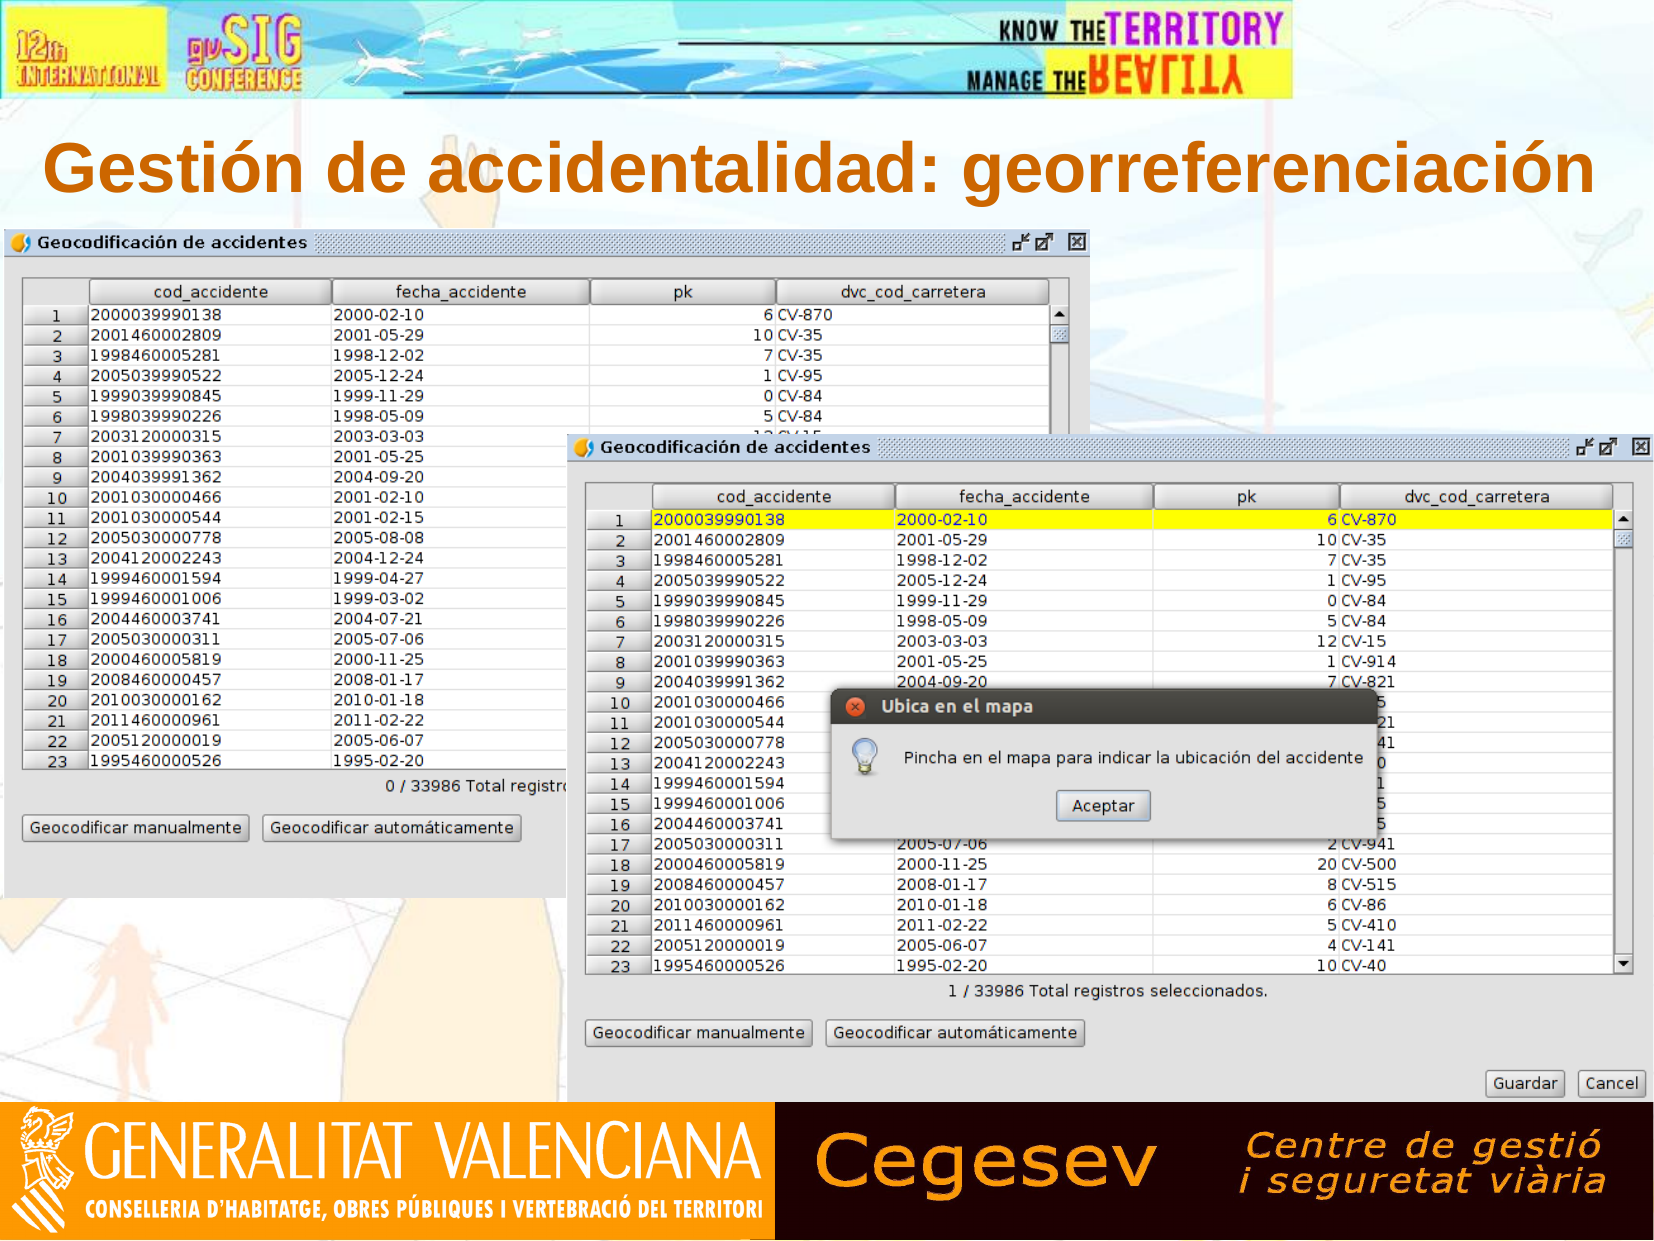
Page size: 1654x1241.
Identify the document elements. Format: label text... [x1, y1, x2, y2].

title Gestión de accidentalidad: georreferenciación [23, 64, 1619, 272]
picture [0, 0, 1654, 1241]
